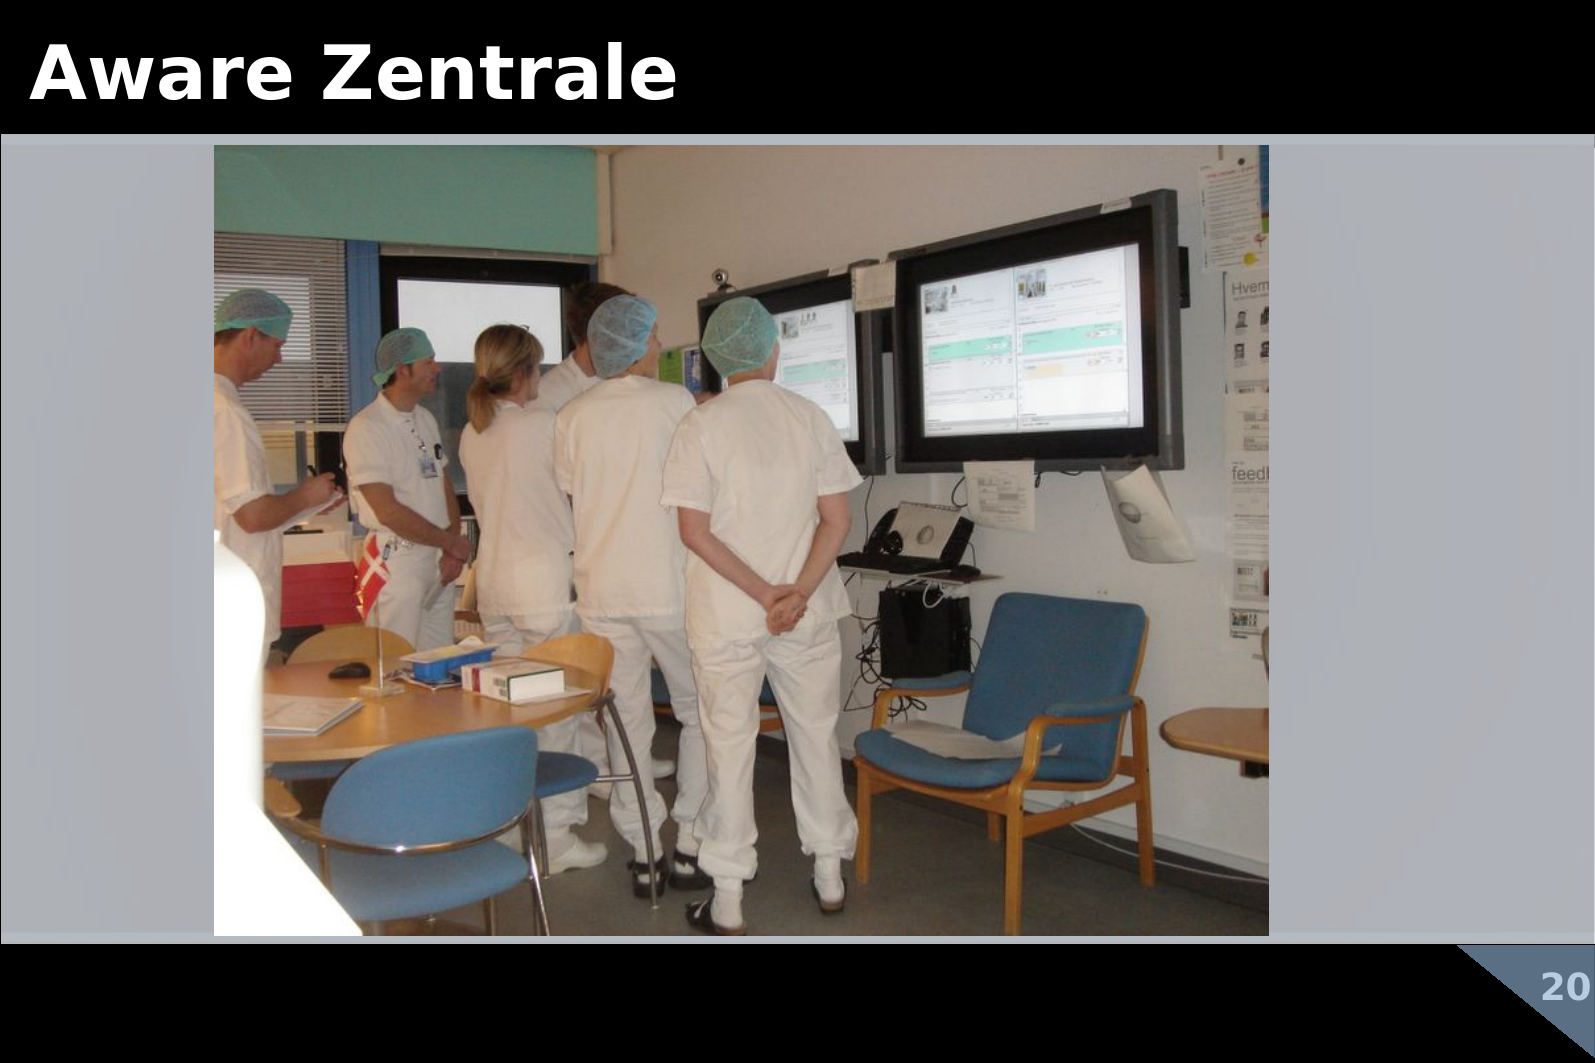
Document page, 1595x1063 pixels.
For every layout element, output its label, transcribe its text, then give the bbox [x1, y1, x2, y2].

title Aware Zentrale [29, 30, 1465, 118]
picture [214, 145, 1269, 936]
